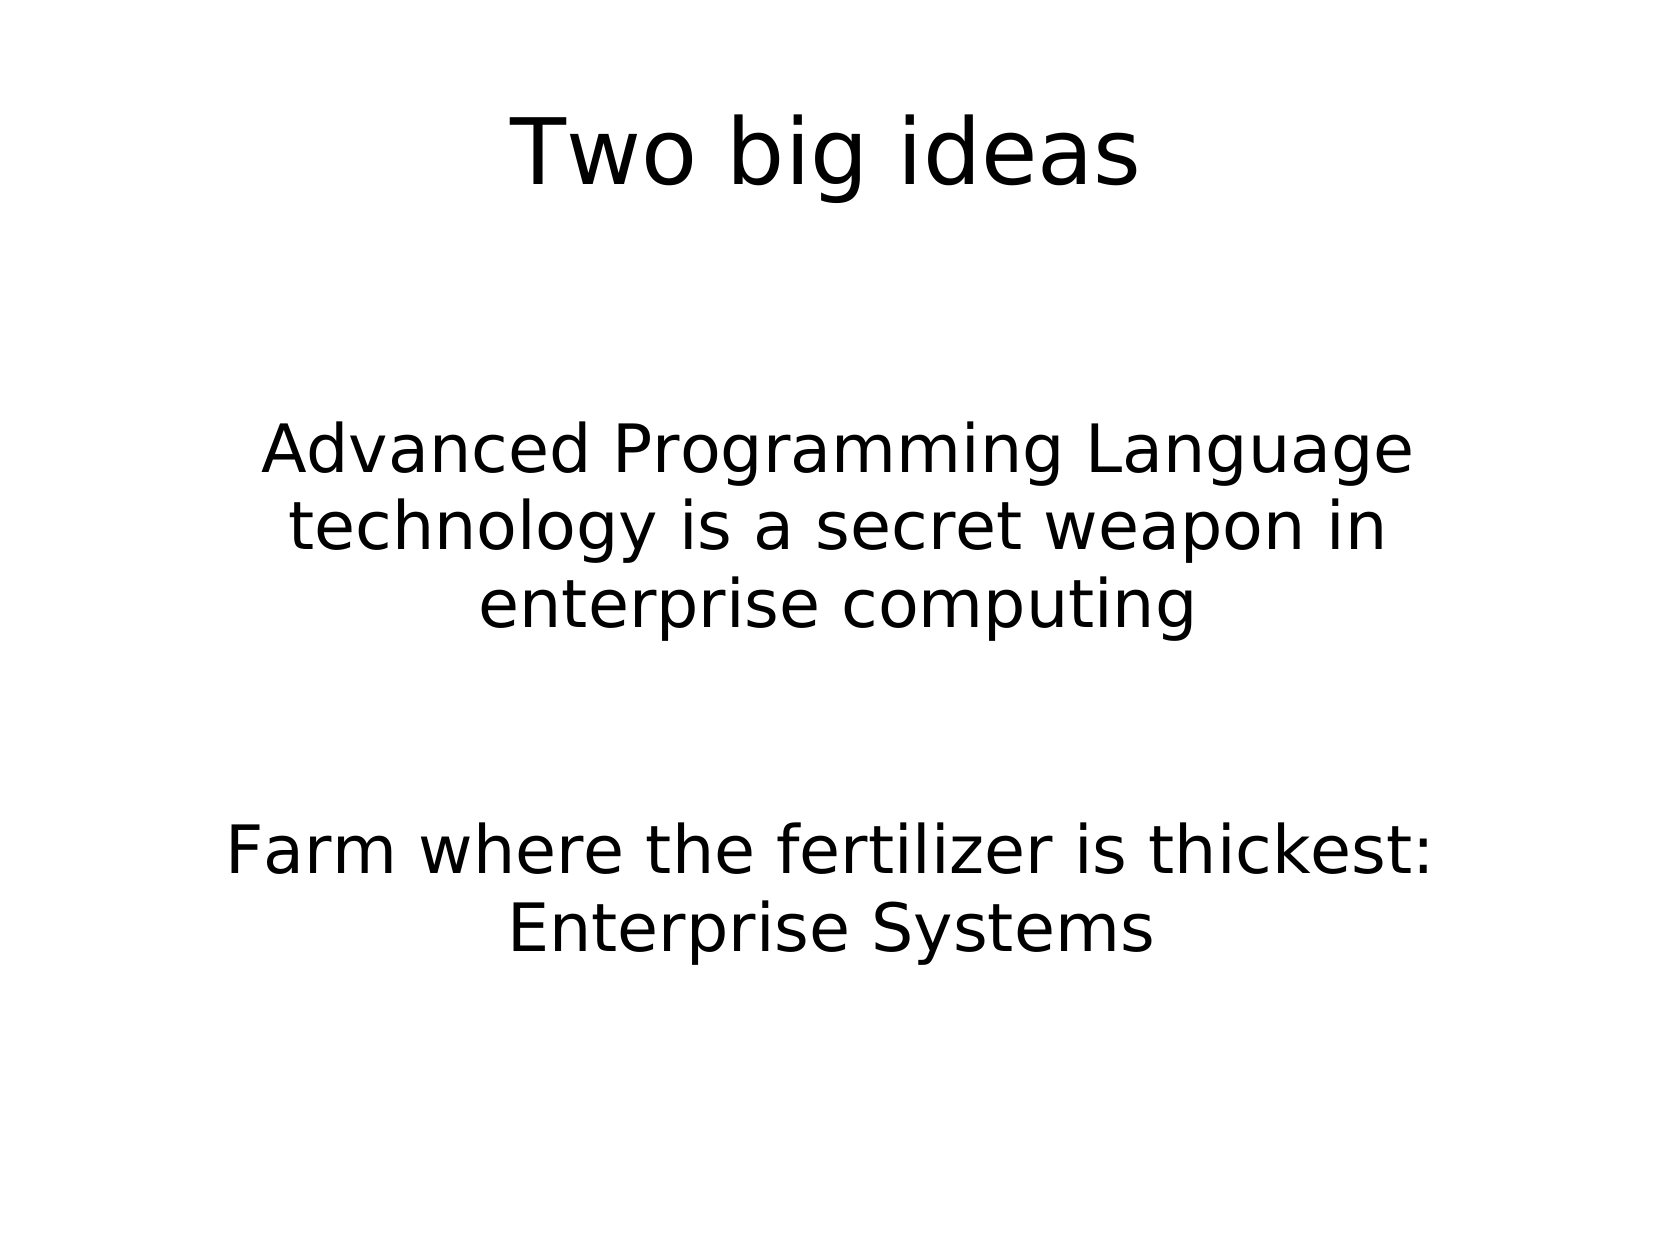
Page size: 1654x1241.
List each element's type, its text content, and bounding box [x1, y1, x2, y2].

text_box Advanced Programming Language technology is a secret weapon in enterprise computing [246, 402, 1431, 651]
text_box Farm where the fertilizer is thickest: Enterprise Systems [210, 804, 1453, 975]
title Two big ideas [82, 49, 1571, 257]
